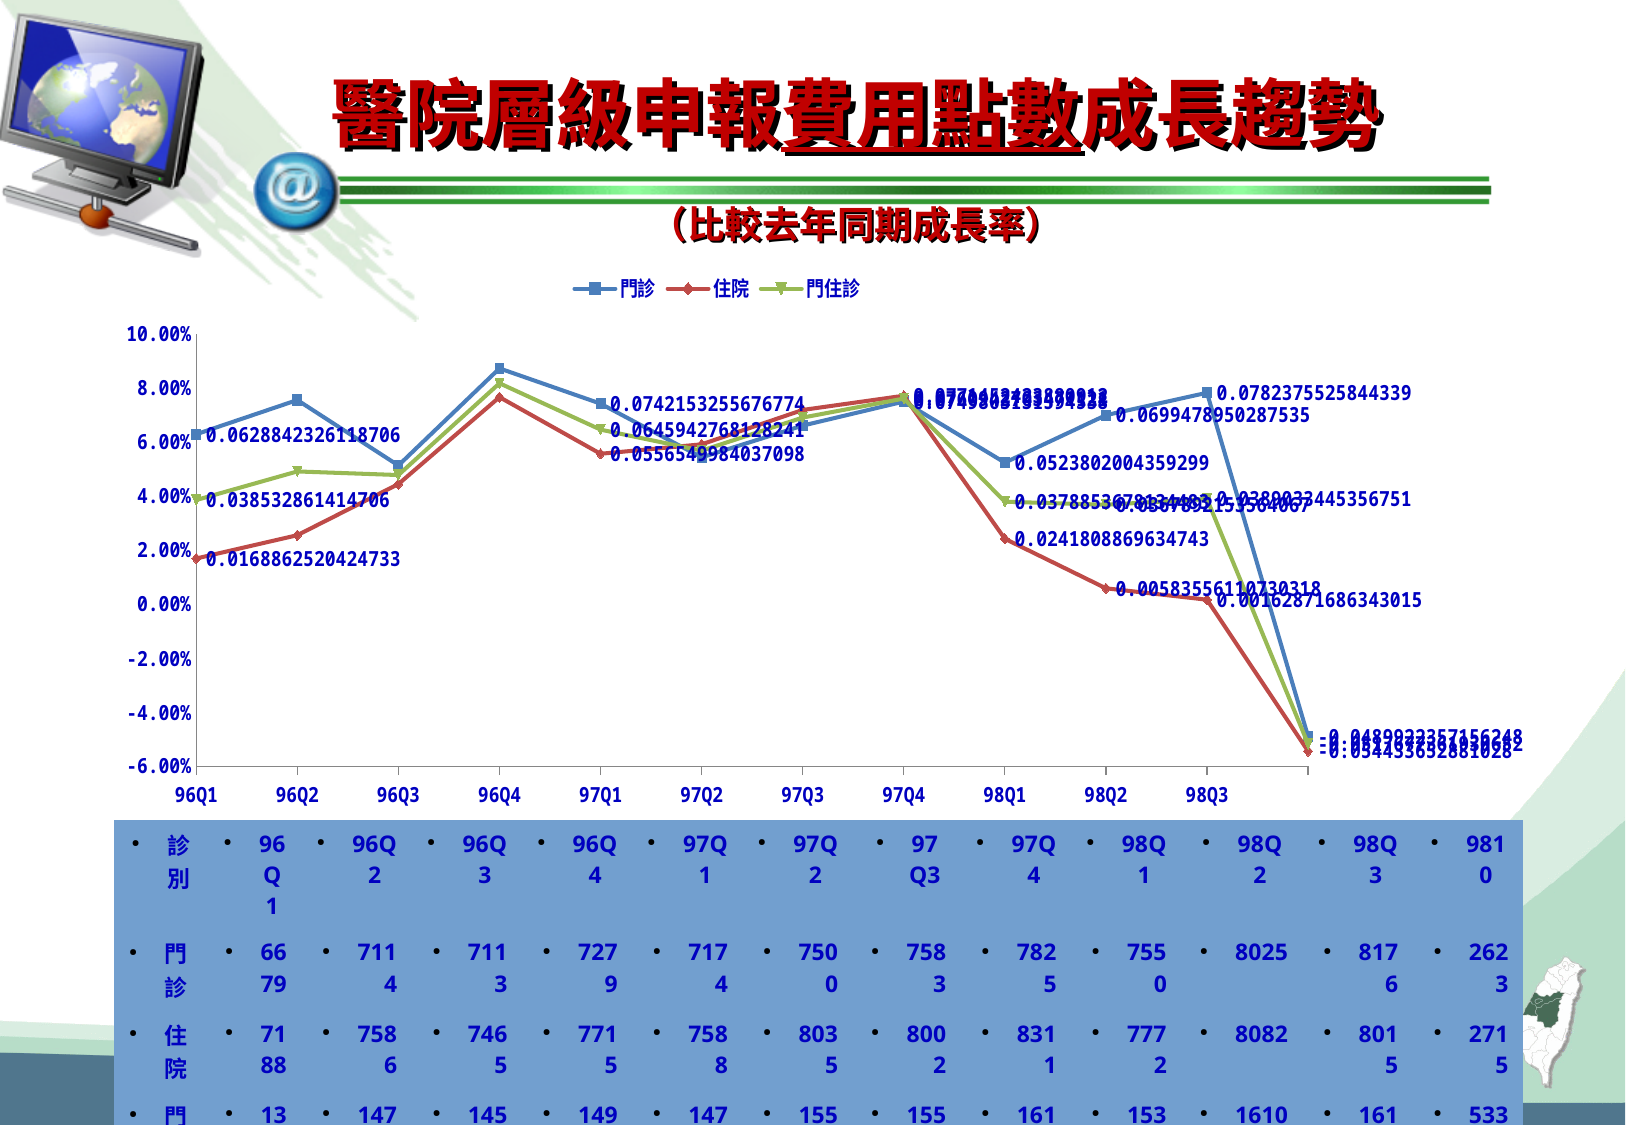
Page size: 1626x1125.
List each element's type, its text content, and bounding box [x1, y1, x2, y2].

table_header 診別 [114, 820, 207, 929]
table_header 97Q3 [853, 820, 961, 929]
table_cell 15584 [853, 1092, 961, 1125]
chart [101, 257, 1524, 821]
table_cell 16106 [1182, 1092, 1303, 1125]
table_cell 7500 [743, 929, 853, 1010]
table_cell 15535 [743, 1092, 853, 1125]
table_cell 16191 [1303, 1092, 1413, 1125]
table_cell 8025 [1182, 929, 1303, 1010]
table_header 98Q3 [1303, 820, 1413, 929]
table_cell 7586 [302, 1010, 412, 1092]
table_cell 15322 [1071, 1092, 1182, 1125]
table_header 97Q4 [961, 820, 1071, 929]
table_cell 7588 [633, 1010, 743, 1092]
table_header 97Q1 [633, 820, 743, 929]
table_header 97Q2 [743, 820, 853, 929]
table_cell 7772 [1071, 1010, 1182, 1092]
table_header 96Q2 [302, 820, 412, 929]
table_header 98Q1 [1071, 820, 1182, 929]
table_header 9810 [1413, 820, 1523, 929]
table_cell 7188 [207, 1010, 302, 1092]
table_cell 8311 [961, 1010, 1071, 1092]
table_cell 7825 [961, 929, 1071, 1010]
table_cell 8015 [1303, 1010, 1413, 1092]
table_cell 7279 [522, 929, 633, 1010]
table_cell 7465 [412, 1010, 522, 1092]
table_cell 7583 [853, 929, 961, 1010]
table_cell 8035 [743, 1010, 853, 1092]
table_cell 14578 [412, 1092, 522, 1125]
table_cell 2715 [1413, 1010, 1523, 1092]
table_cell 14762 [633, 1092, 743, 1125]
table_cell 7715 [522, 1010, 633, 1092]
table_header 98Q2 [1182, 820, 1303, 929]
table_cell 7114 [302, 929, 412, 1010]
table_cell 13867 [207, 1092, 302, 1125]
table_cell 7550 [1071, 929, 1182, 1010]
table_cell 住院 [114, 1010, 207, 1092]
title 醫院層級申報費用點數成長趨勢 （比較去年同期成長率） [124, 58, 1587, 247]
table_cell 2623 [1413, 929, 1523, 1010]
table_header 96Q4 [522, 820, 633, 929]
table_cell 7113 [412, 929, 522, 1010]
table_cell 16136 [961, 1092, 1071, 1125]
table_cell 門診 [114, 929, 207, 1010]
table_cell 6679 [207, 929, 302, 1010]
table_cell 14995 [522, 1092, 633, 1125]
table_cell 7174 [633, 929, 743, 1010]
table_cell 8002 [853, 1010, 961, 1092]
table_cell 8082 [1182, 1010, 1303, 1092]
table_cell 8176 [1303, 929, 1413, 1010]
table_cell 14700 [302, 1092, 412, 1125]
table_cell 門住診 [114, 1092, 207, 1125]
table_header 96Q3 [412, 820, 522, 929]
table_cell 5338 [1413, 1092, 1523, 1125]
table_header 96Q1 [207, 820, 302, 929]
